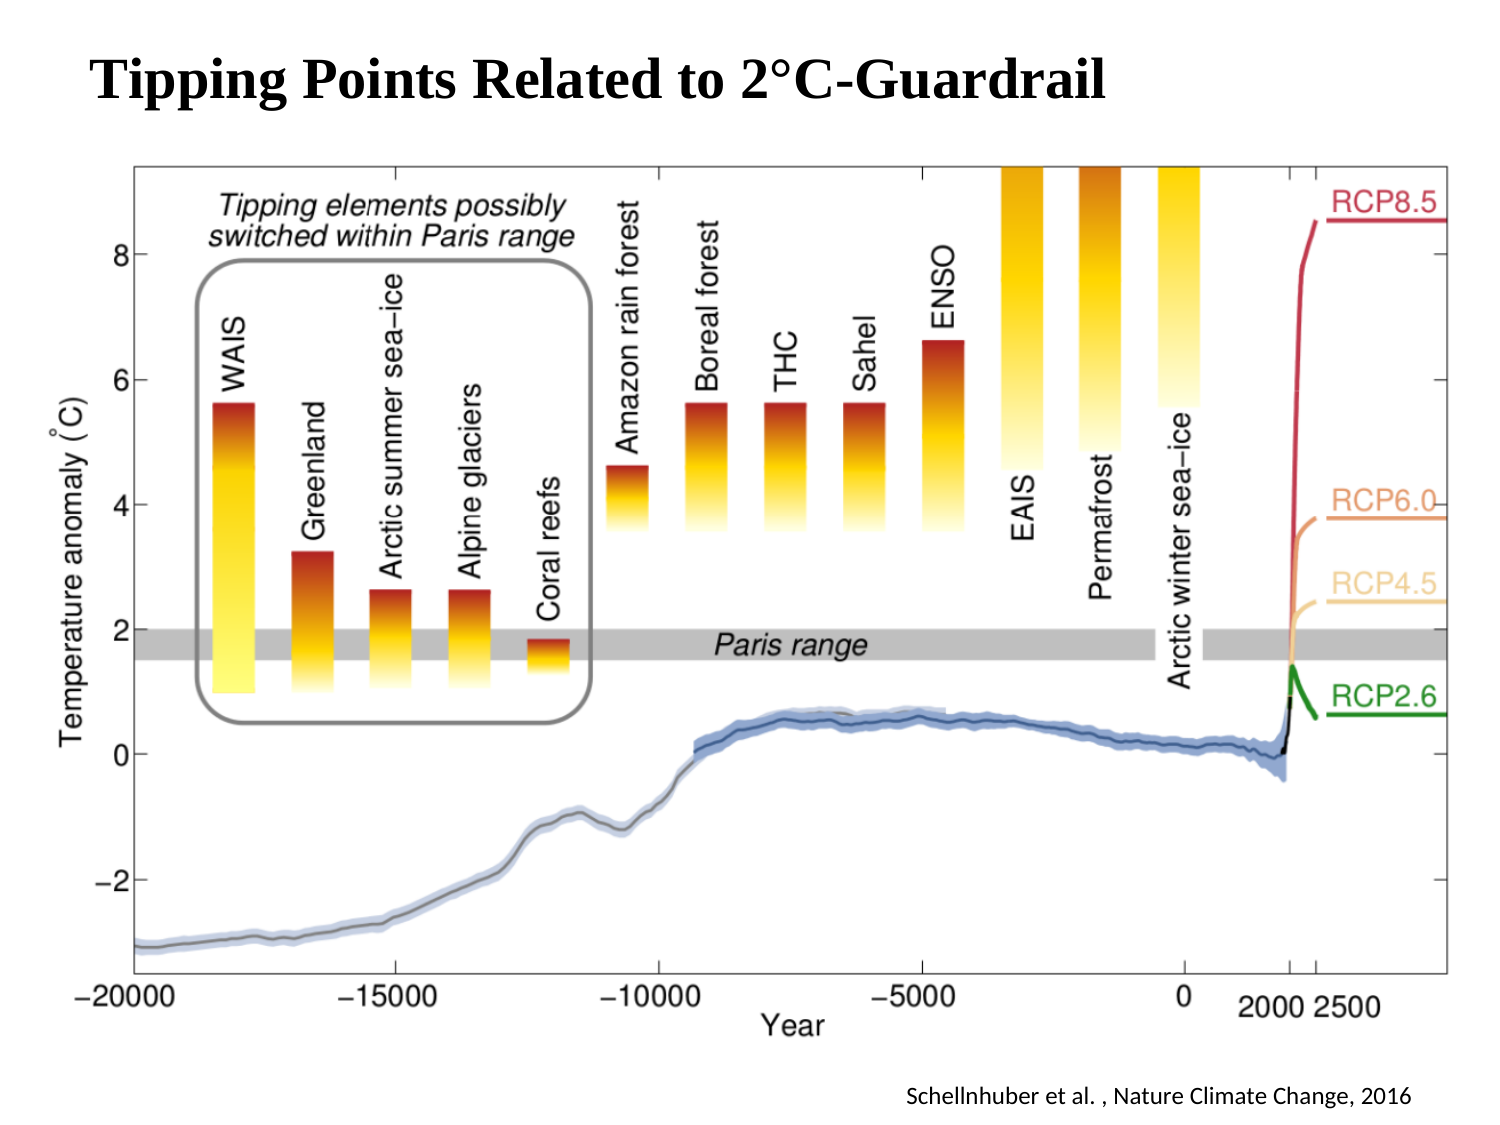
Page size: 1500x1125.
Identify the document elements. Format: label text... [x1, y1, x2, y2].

text_box Schellnhuber et al. , Nature Climate Change, 2016 [891, 1072, 1500, 1118]
text_box Tipping Points Related to 2°C-Guardrail [74, 32, 1425, 220]
picture [33, 131, 1483, 1066]
